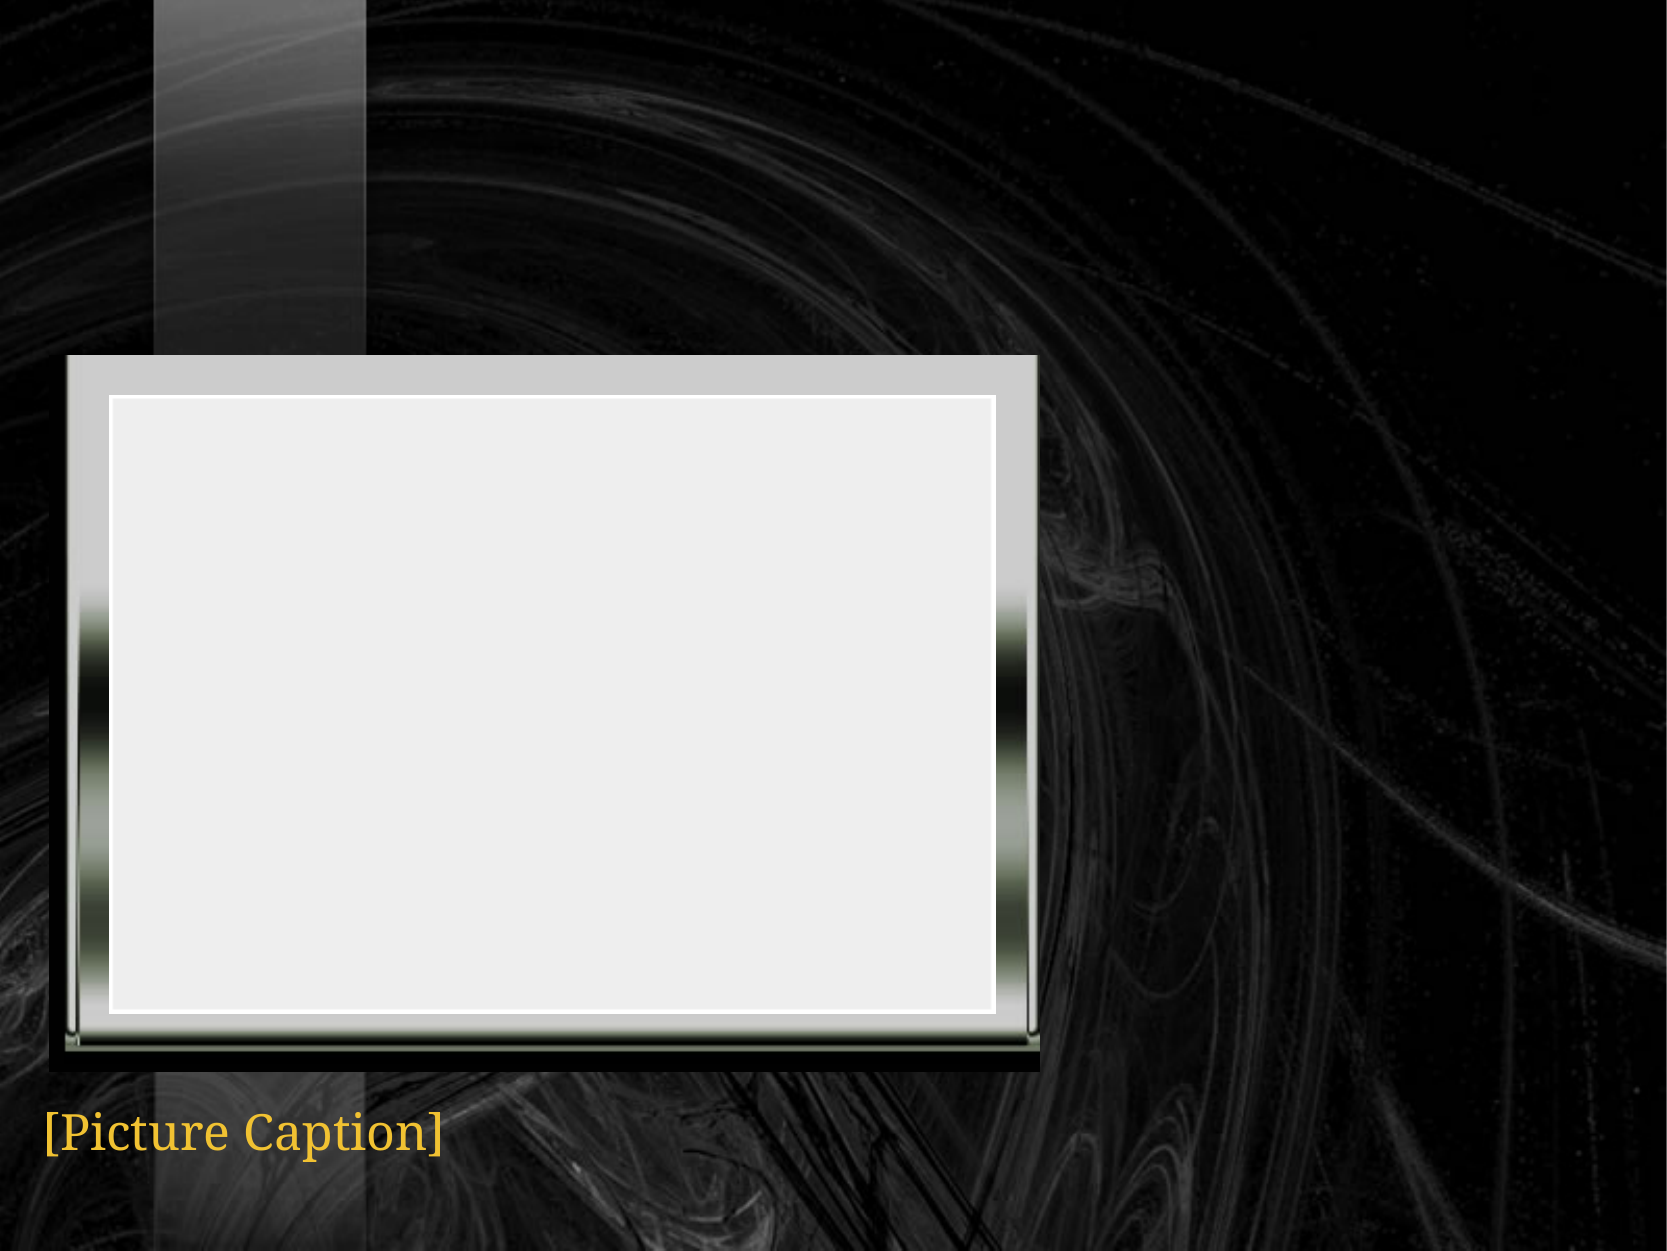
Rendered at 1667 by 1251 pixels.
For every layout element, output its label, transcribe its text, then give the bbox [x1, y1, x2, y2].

picture [0, 0, 1667, 1251]
title [Picture Caption] [42, 1098, 1175, 1251]
